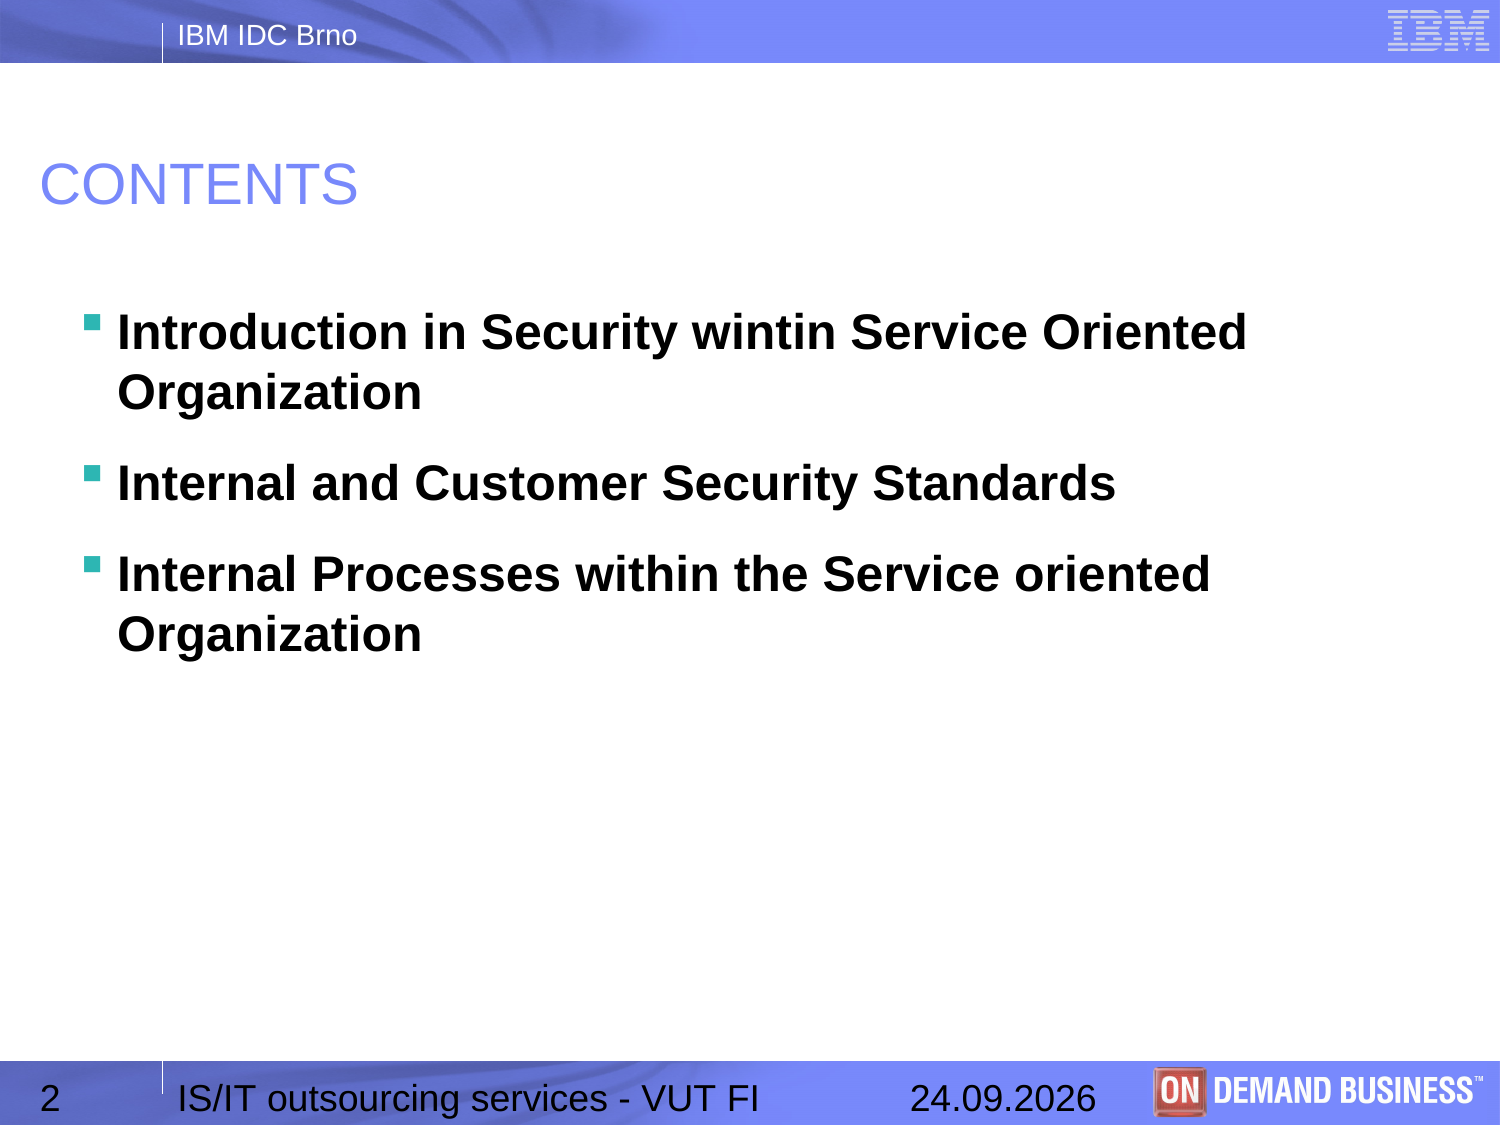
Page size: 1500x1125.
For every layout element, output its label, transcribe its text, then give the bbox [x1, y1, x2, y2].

picture [0, 0, 1500, 63]
list Introduction in Security wintin Service Oriented Organization Internal and Customer Security Standards Internal Processes within the Service oriented Organization [64, 291, 1447, 932]
picture [0, 1061, 1500, 1125]
title CONTENTS [25, 142, 1378, 225]
